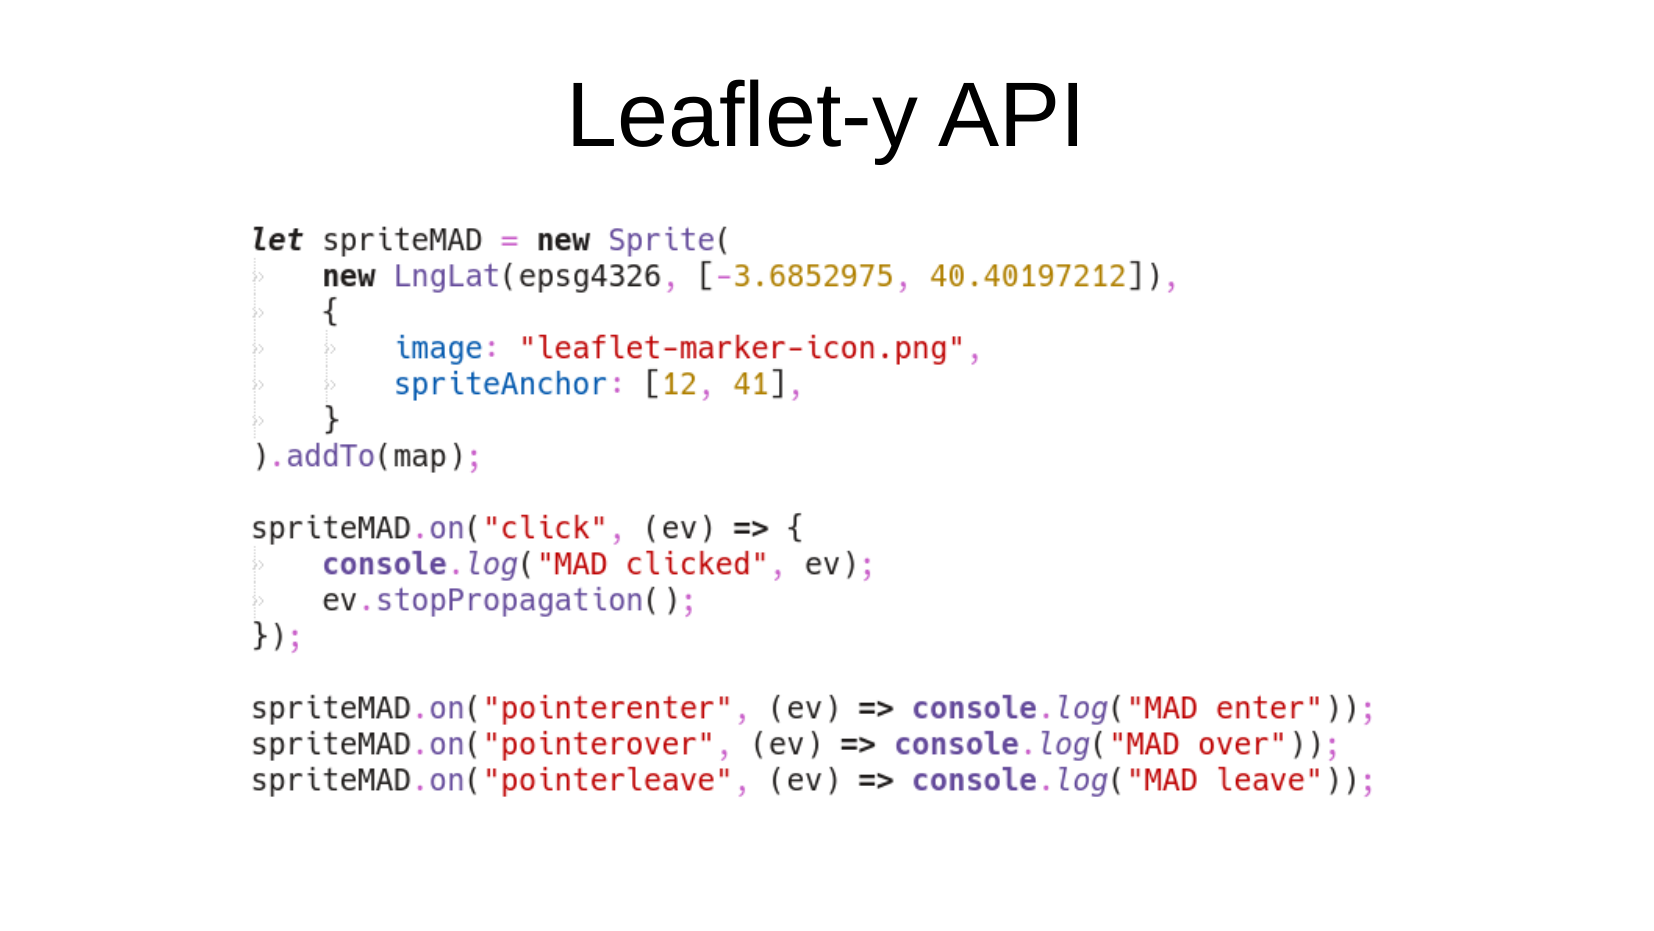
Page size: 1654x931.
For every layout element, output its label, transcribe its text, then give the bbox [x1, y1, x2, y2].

title Leaflet-y API [82, 37, 1571, 193]
picture [223, 202, 1433, 822]
